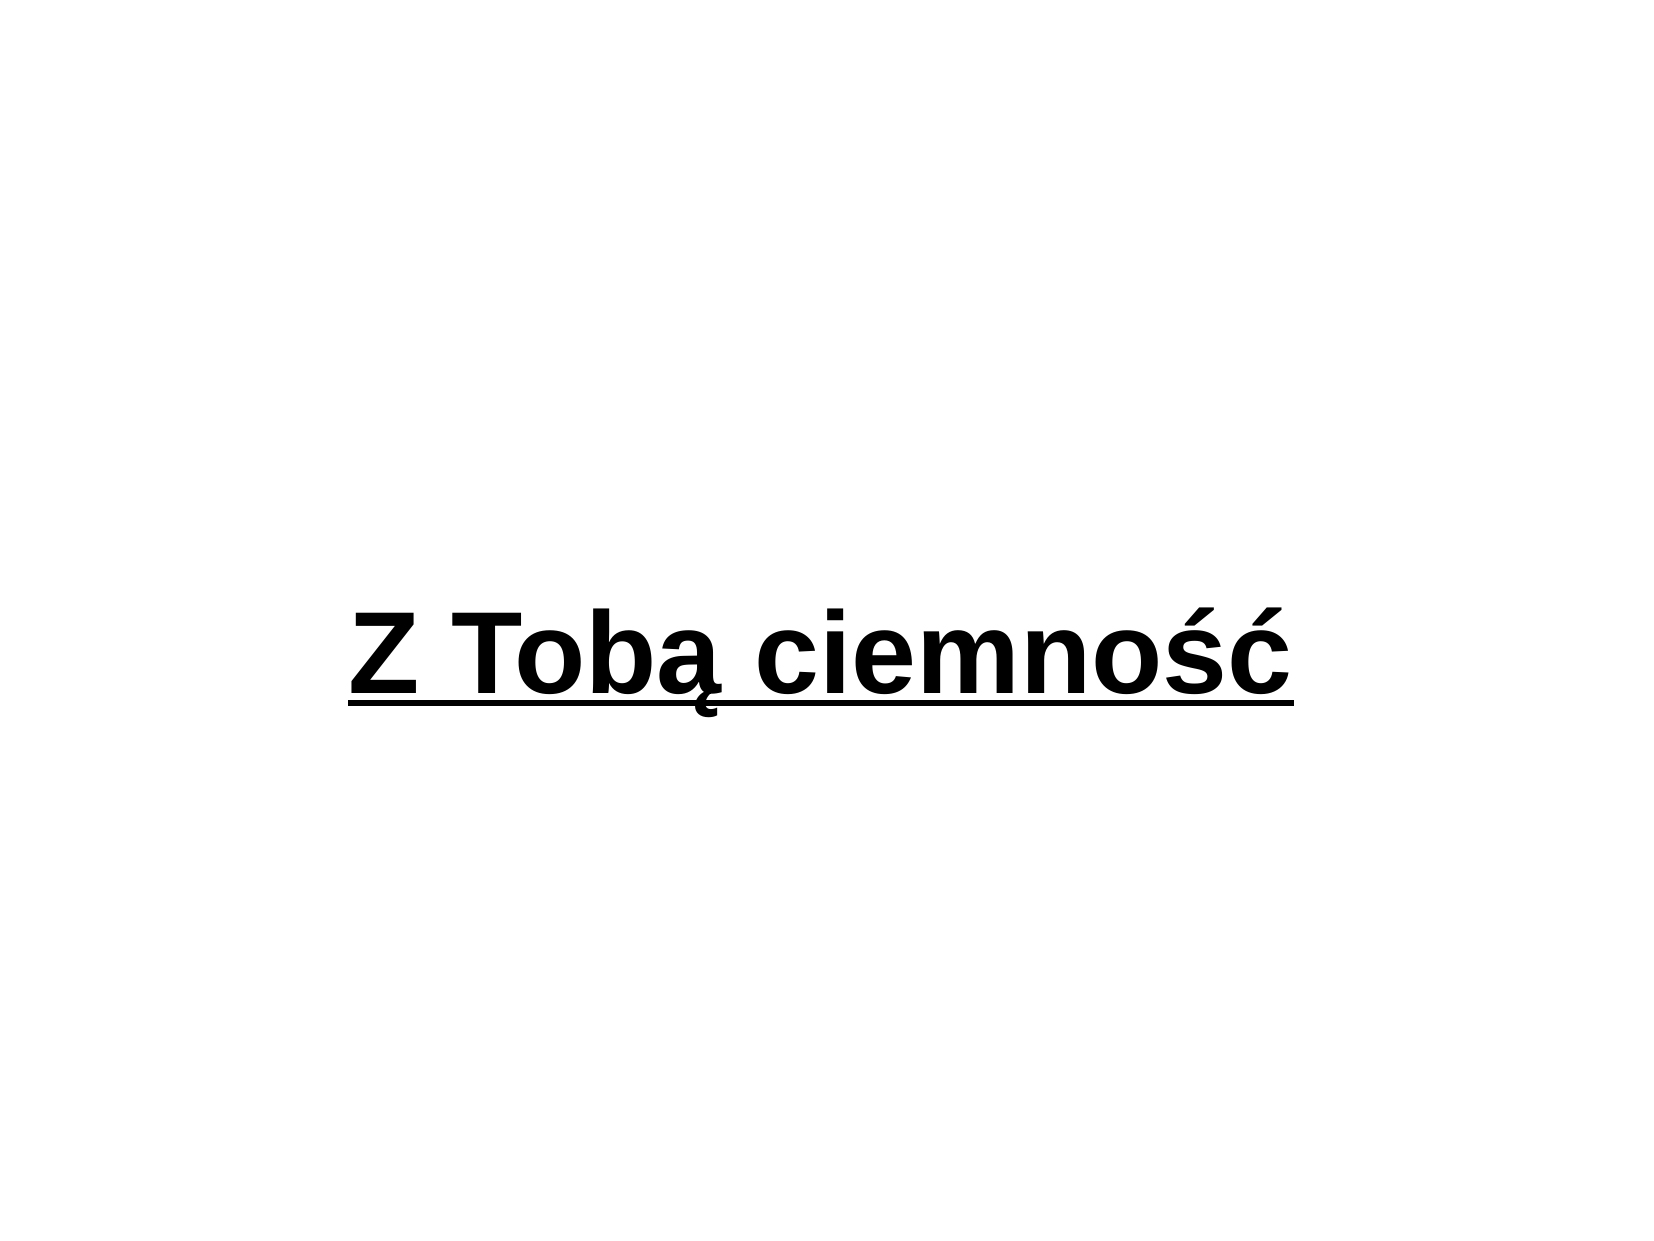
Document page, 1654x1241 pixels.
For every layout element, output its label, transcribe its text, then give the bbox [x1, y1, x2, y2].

subtitle Z Tobą ciemność [0, 0, 1642, 1241]
